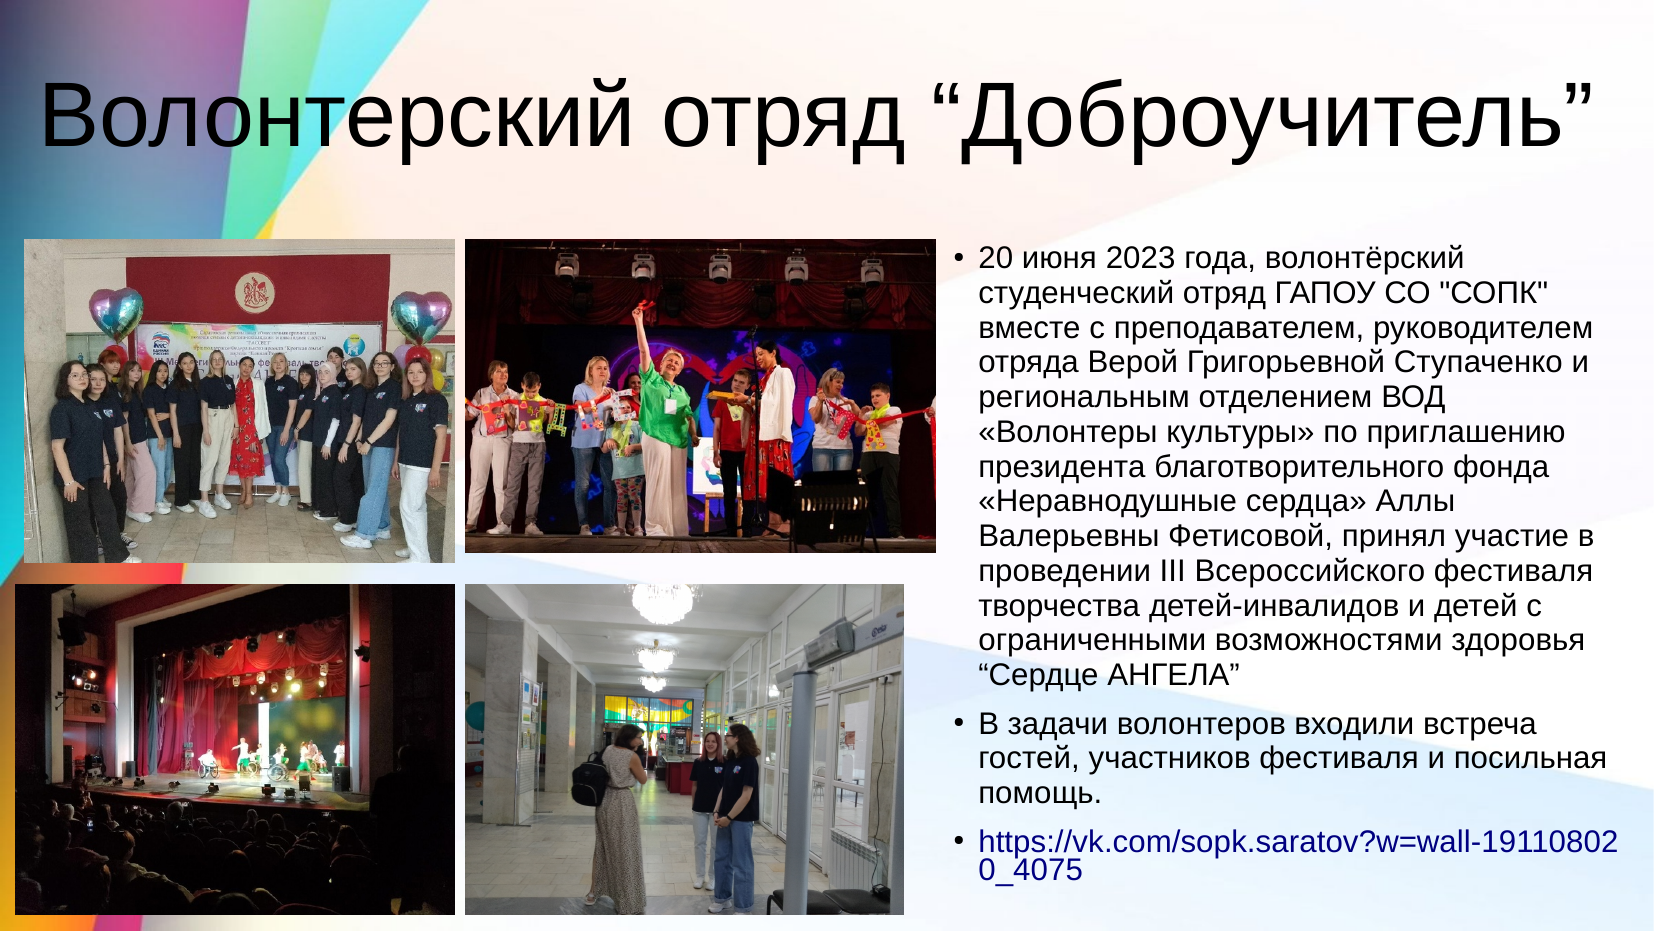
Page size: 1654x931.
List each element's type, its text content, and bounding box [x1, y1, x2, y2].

list 20 июня 2023 года, волонтёрский студенческий отряд ГАПОУ СО "СОПК" вместе с преподавателем, руководителем отряда Верой Григорьевной Ступаченко и региональным отделением ВОД «Волонтеры культуры» по приглашению президента благотворительного фонда «Неравнодушные сердца» Аллы Валерьевны Фетисовой, принял участие в проведении III Всероссийского фестиваля творчества детей-инвалидов и детей с ограниченными возможностями здоровья “Сердце АНГЕЛА” В задачи волонтеров входили встреча гостей, участников фестиваля и посильная помощь. https://vk.com/sopk.saratov?w=wall-191108020_4075 [945, 240, 1621, 886]
title Волонтерский отряд “Доброучитель” [30, 12, 1606, 218]
picture [0, 0, 1654, 931]
